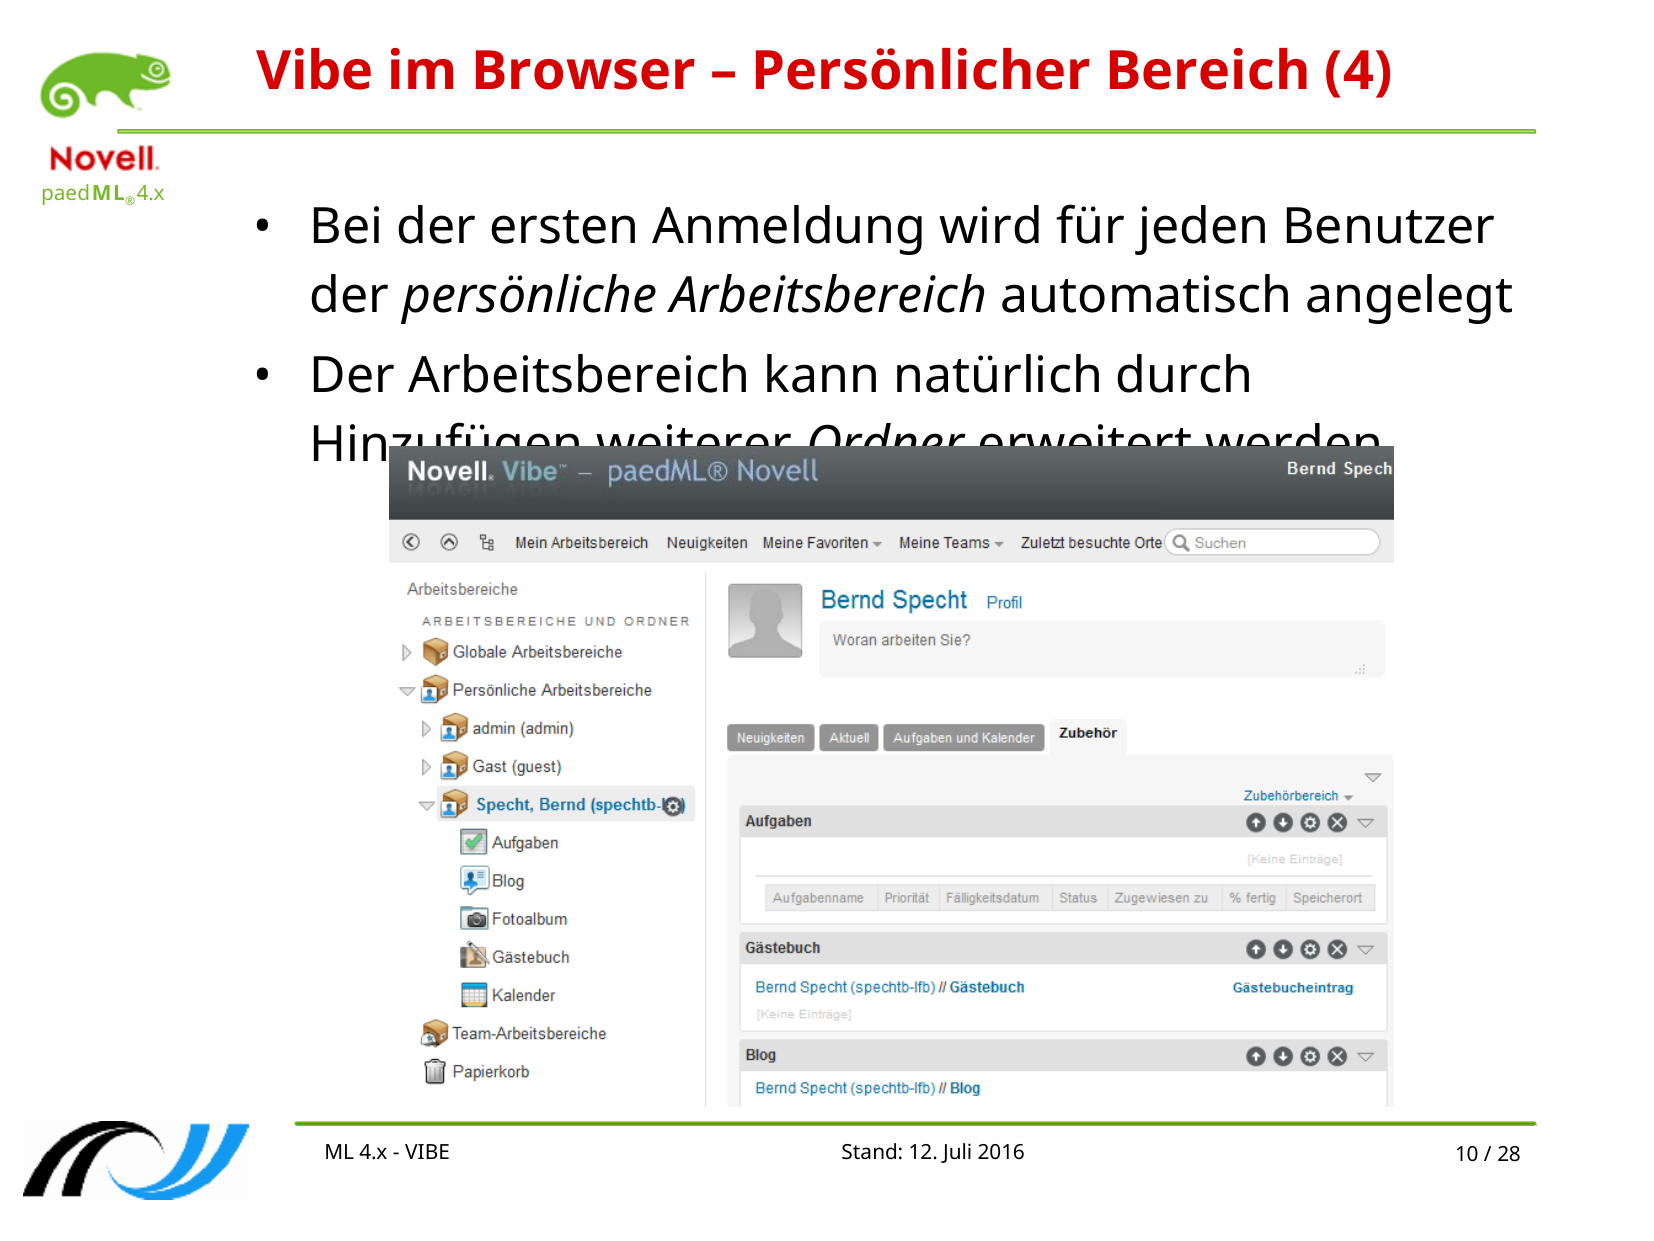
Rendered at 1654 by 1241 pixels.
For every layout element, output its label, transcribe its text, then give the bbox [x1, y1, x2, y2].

picture [389, 446, 1394, 1107]
picture [23, 1121, 249, 1200]
title Vibe im Browser – Persönlicher Bereich (4) [256, 7, 1530, 130]
picture [26, 35, 184, 193]
list Bei der ersten Anmeldung wird für jeden Benutzer der persönliche Arbeitsbereich automatisch angelegt Der Arbeitsbereich kann natürlich durch Hinzufügen weiterer Ordner erweitert werden [253, 190, 1530, 447]
